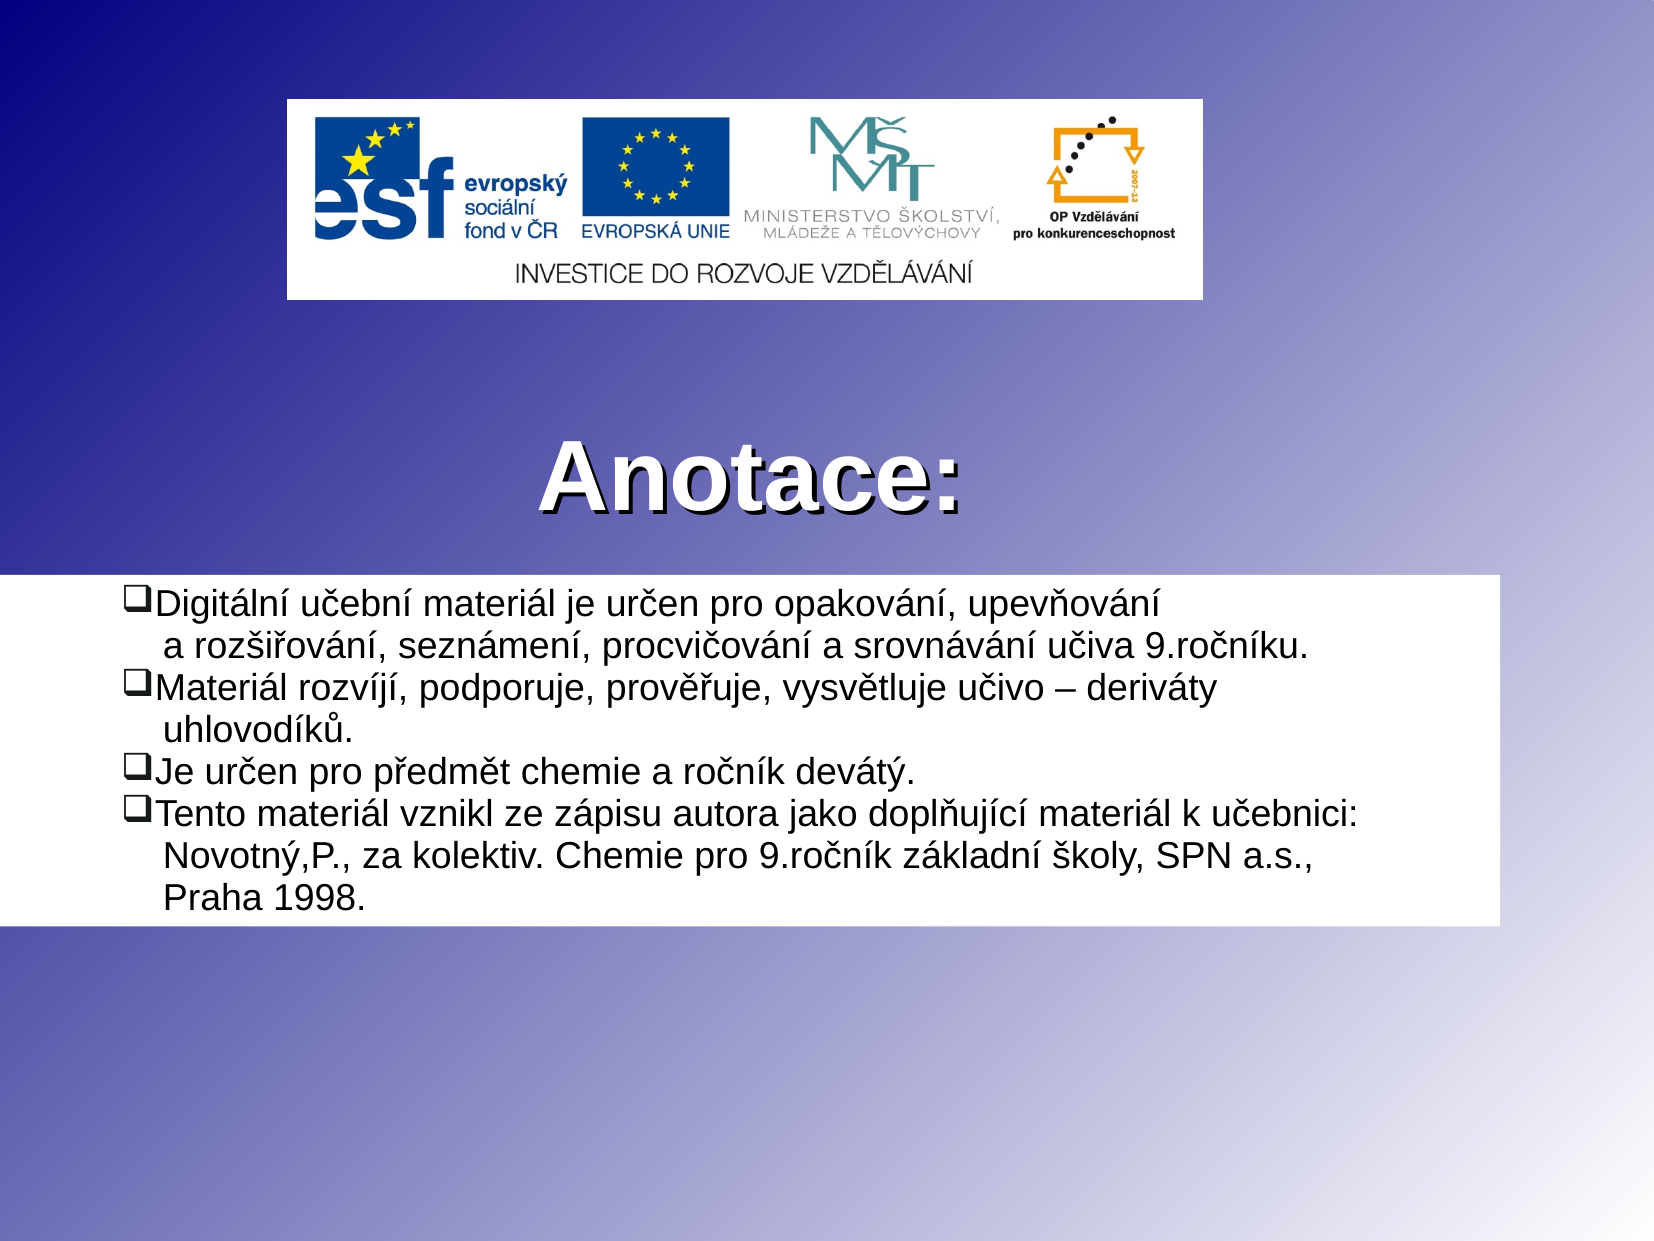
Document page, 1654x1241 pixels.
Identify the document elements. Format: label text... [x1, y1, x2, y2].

picture [287, 99, 1203, 300]
title Anotace: [112, 349, 1388, 574]
text_box Digitální učební materiál je určen pro opakování, upevňování a rozšiřování, seznámení, procvičování a srovnávání učiva 9.ročníku. Materiál rozvíjí, podporuje, prověřuje, vysvětluje učivo – deriváty uhlovodíků. Je určen pro předmět chemie a ročník devátý. Tento materiál vznikl ze zápisu autora jako doplňující materiál k učebnici: Novotný,P., za kolektiv. Chemie pro 9.ročník základní školy, SPN a.s., Praha 1998. [0, 574, 1501, 927]
